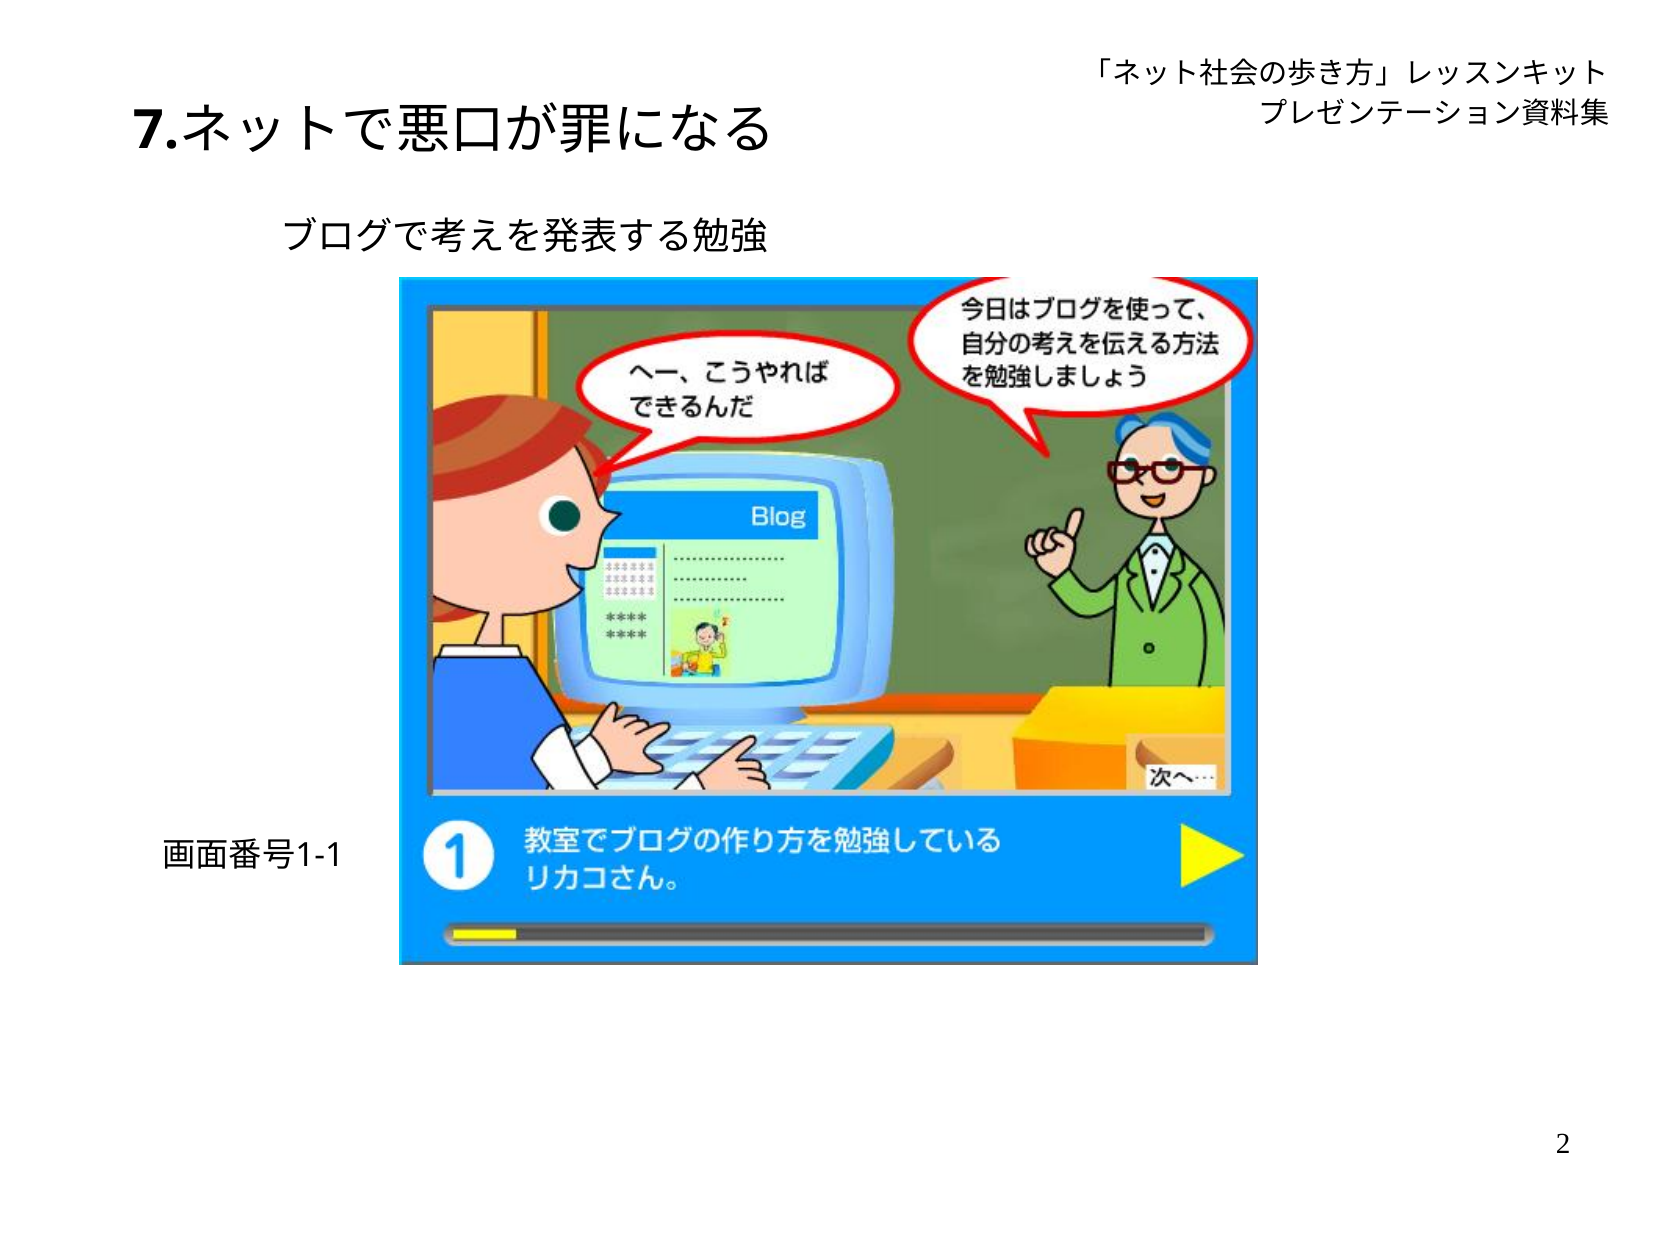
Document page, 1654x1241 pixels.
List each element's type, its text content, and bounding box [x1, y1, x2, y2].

text_box 画面番号1-1 [147, 826, 384, 882]
text_box ブログで考えを発表する勉強 [265, 206, 857, 267]
text_box 「ネット社会の歩き方」レッスンキット プレゼンテーション資料集 [1062, 44, 1625, 139]
picture [399, 277, 1258, 965]
text_box 7.ネットで悪口が罪になる [118, 88, 1093, 169]
